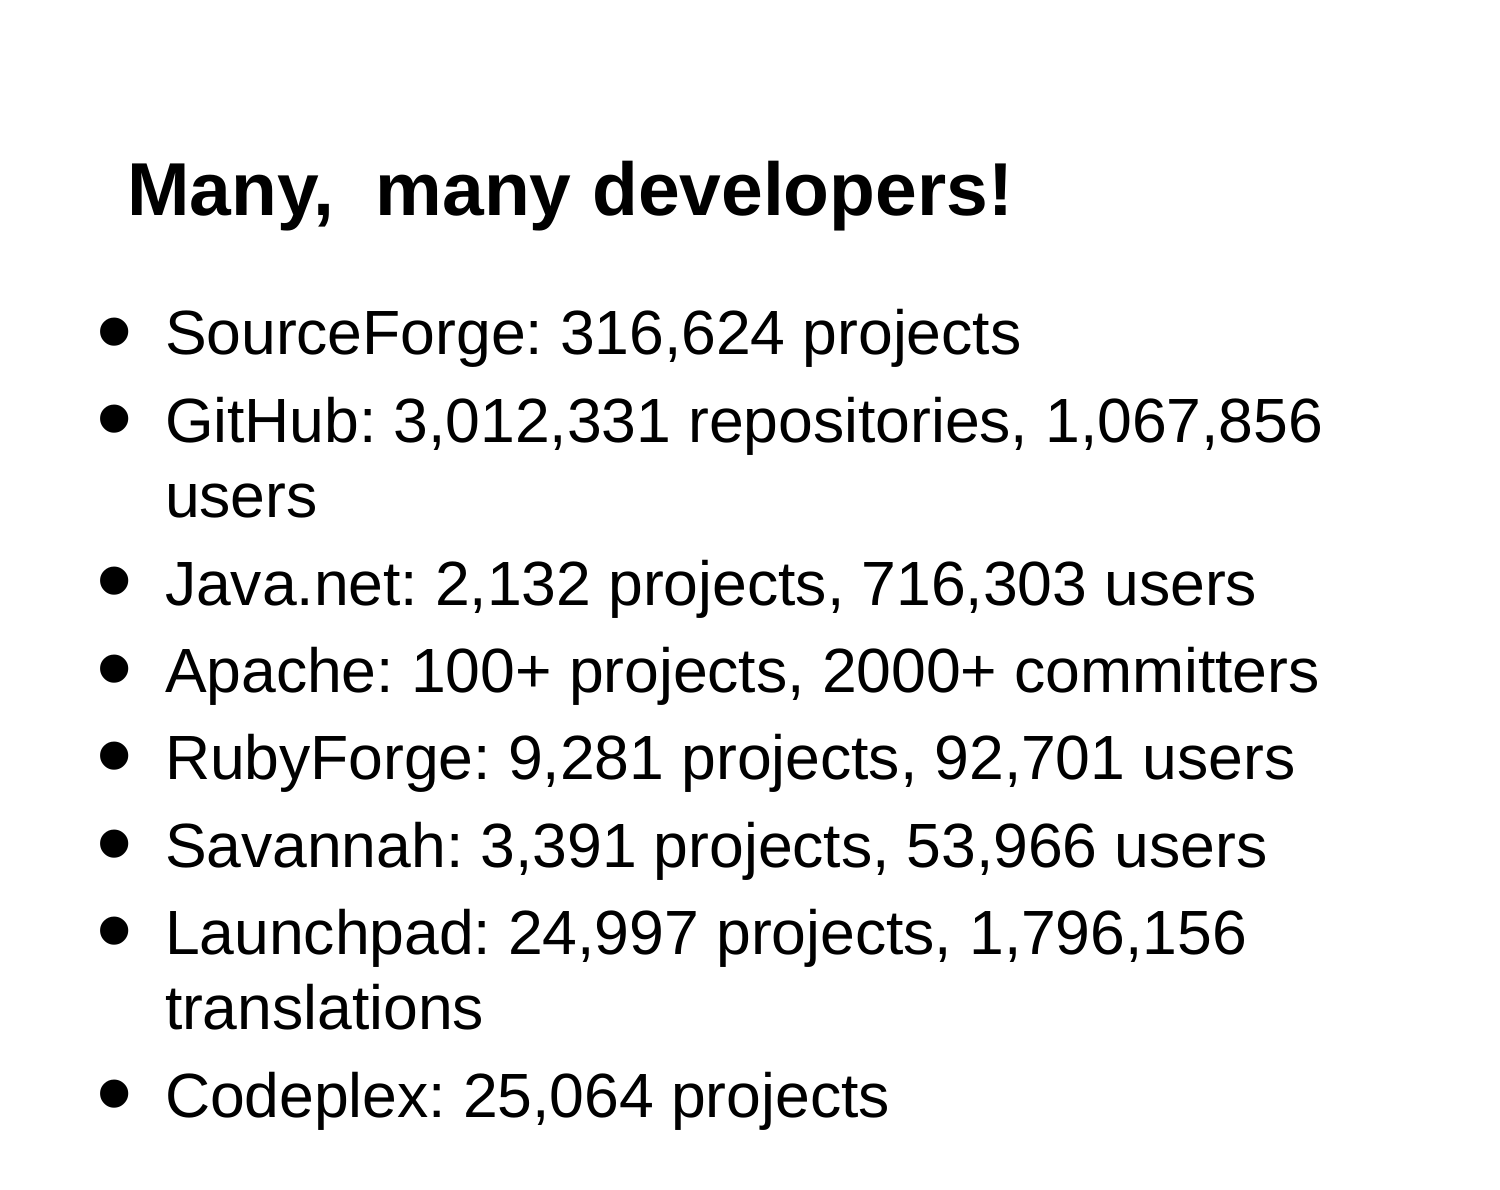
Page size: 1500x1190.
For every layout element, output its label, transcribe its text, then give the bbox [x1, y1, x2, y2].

title Many, many developers! [75, 15, 1425, 246]
list SourceForge: 316,624 projects GitHub: 3,012,331 repositories, 1,067,856 users Java.net: 2,132 projects, 716,303 users Apache: 100+ projects, 2000+ committers RubyForge: 9,281 projects, 92,701 users Savannah: 3,391 projects, 53,966 users Launchpad: 24,997 projects, 1,796,156 translations Codeplex: 25,064 projects [75, 277, 1425, 1190]
